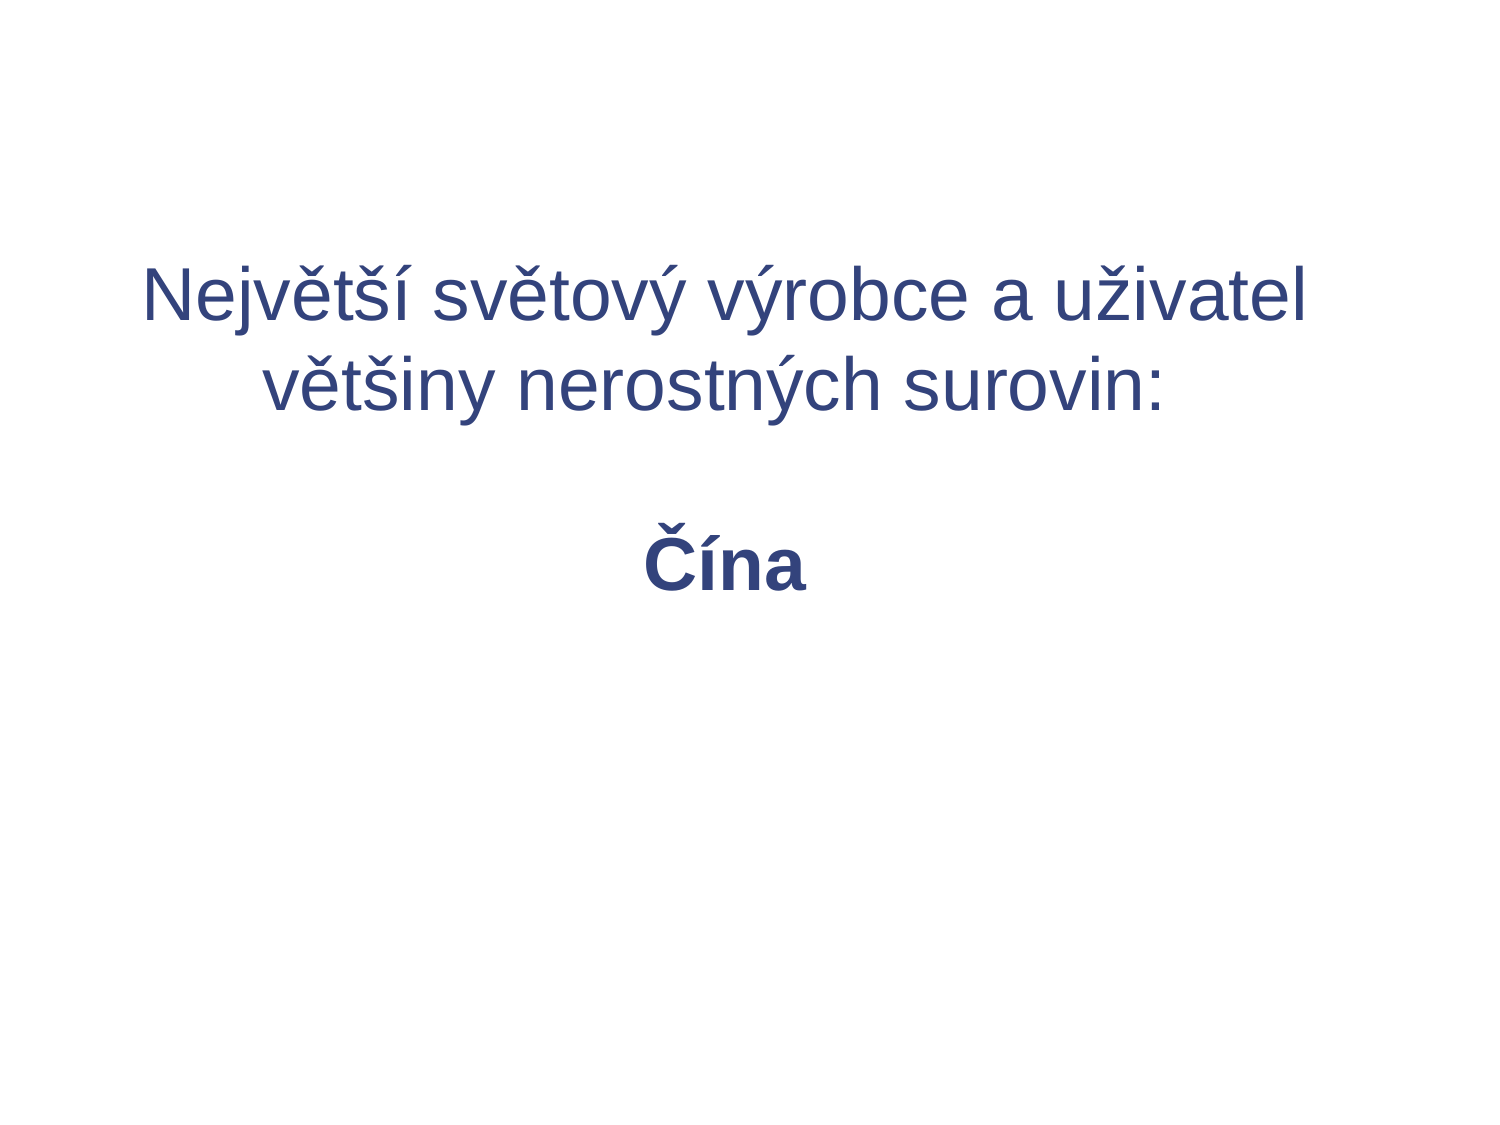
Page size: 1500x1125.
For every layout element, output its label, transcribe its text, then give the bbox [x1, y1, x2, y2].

title Největší světový výrobce a uživatel většiny nerostných surovin: Čína [24, 224, 1425, 625]
